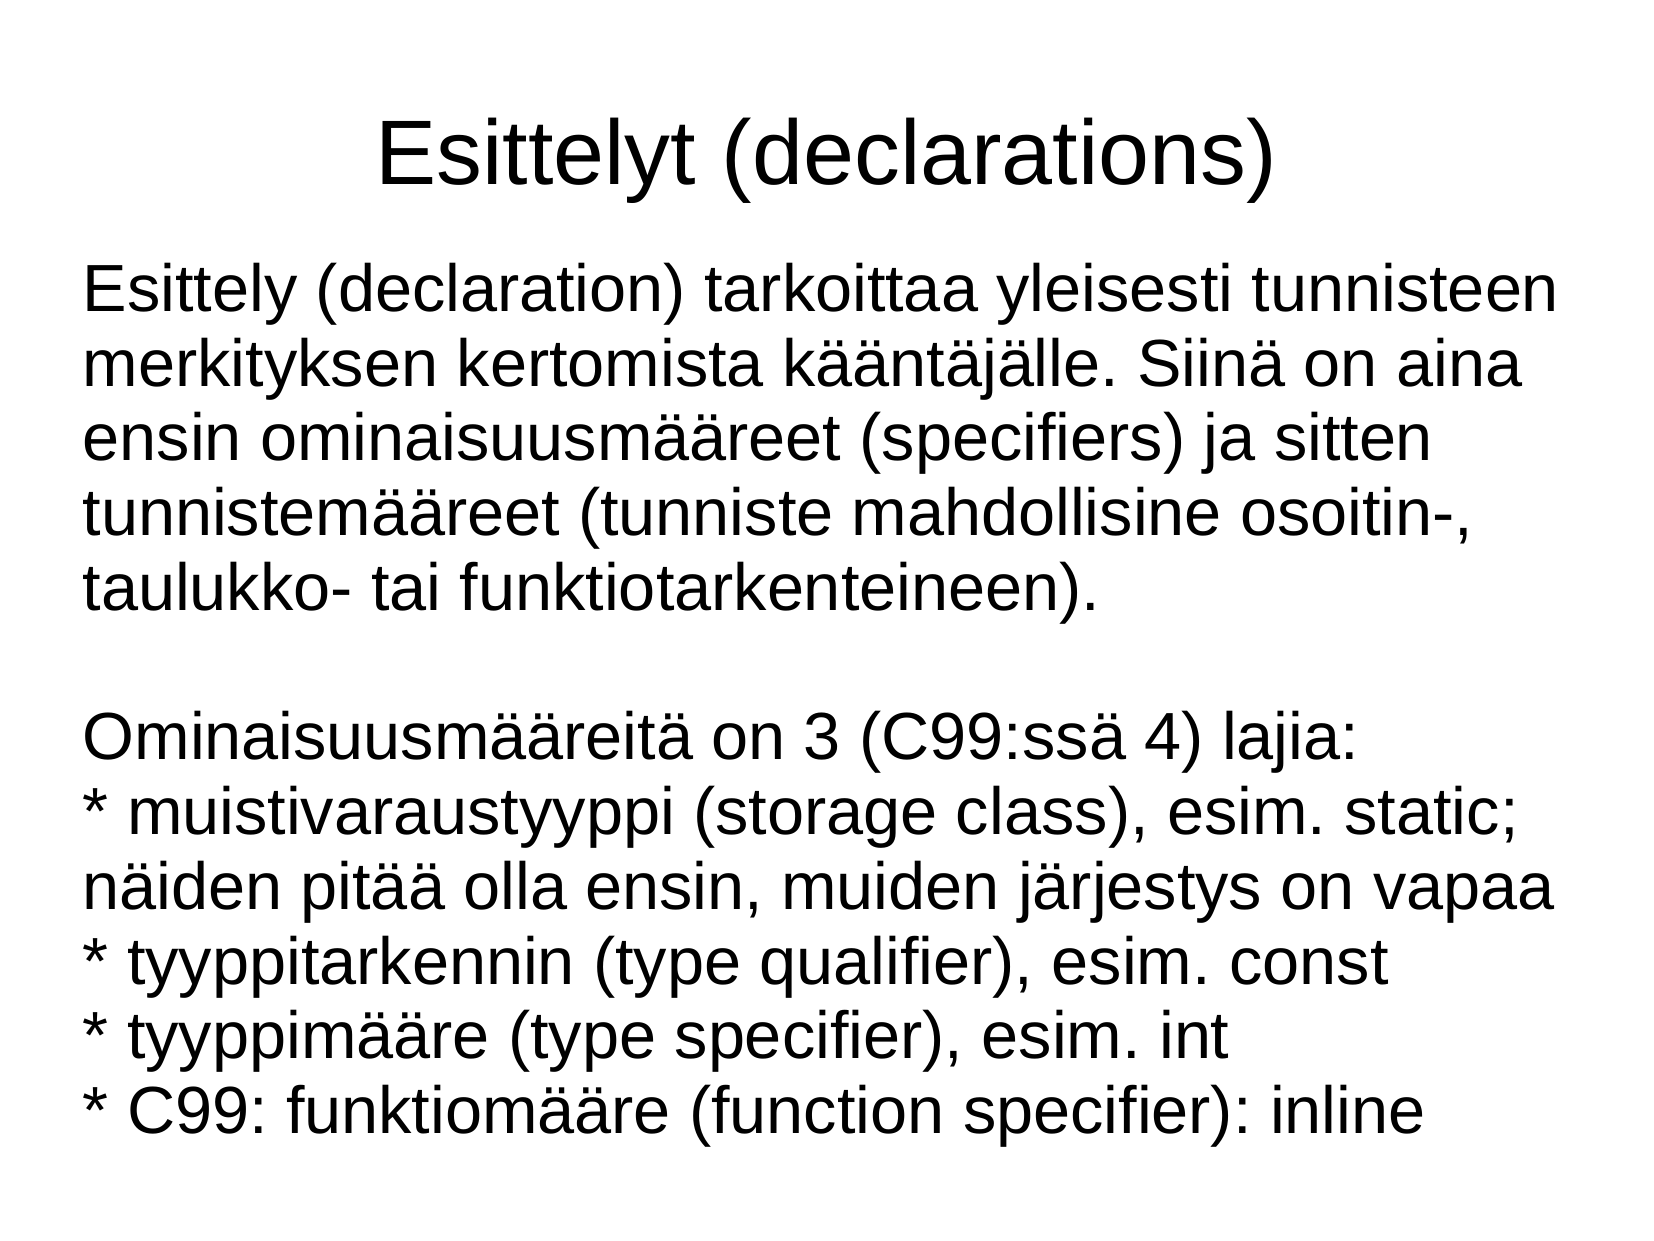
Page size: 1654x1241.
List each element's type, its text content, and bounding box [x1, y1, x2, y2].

title Esittelyt (declarations) [82, 56, 1571, 250]
subtitle Esittely (declaration) tarkoittaa yleisesti tunnisteen merkityksen kertomista kääntäjälle. Siinä on aina ensin ominaisuusmääreet (specifiers) ja sitten tunnistemääreet (tunniste mahdollisine osoitin-, taulukko- tai funktiotarkenteineen). Ominaisuusmääreitä on 3 (C99:ssä 4) lajia: * muistivaraustyyppi (storage class), esim. static; näiden pitää olla ensin, muiden järjestys on vapaa * tyyppitarkennin (type qualifier), esim. const * tyyppimääre (type specifier), esim. int * C99: funktiomääre (function specifier): inline [82, 250, 1571, 1149]
